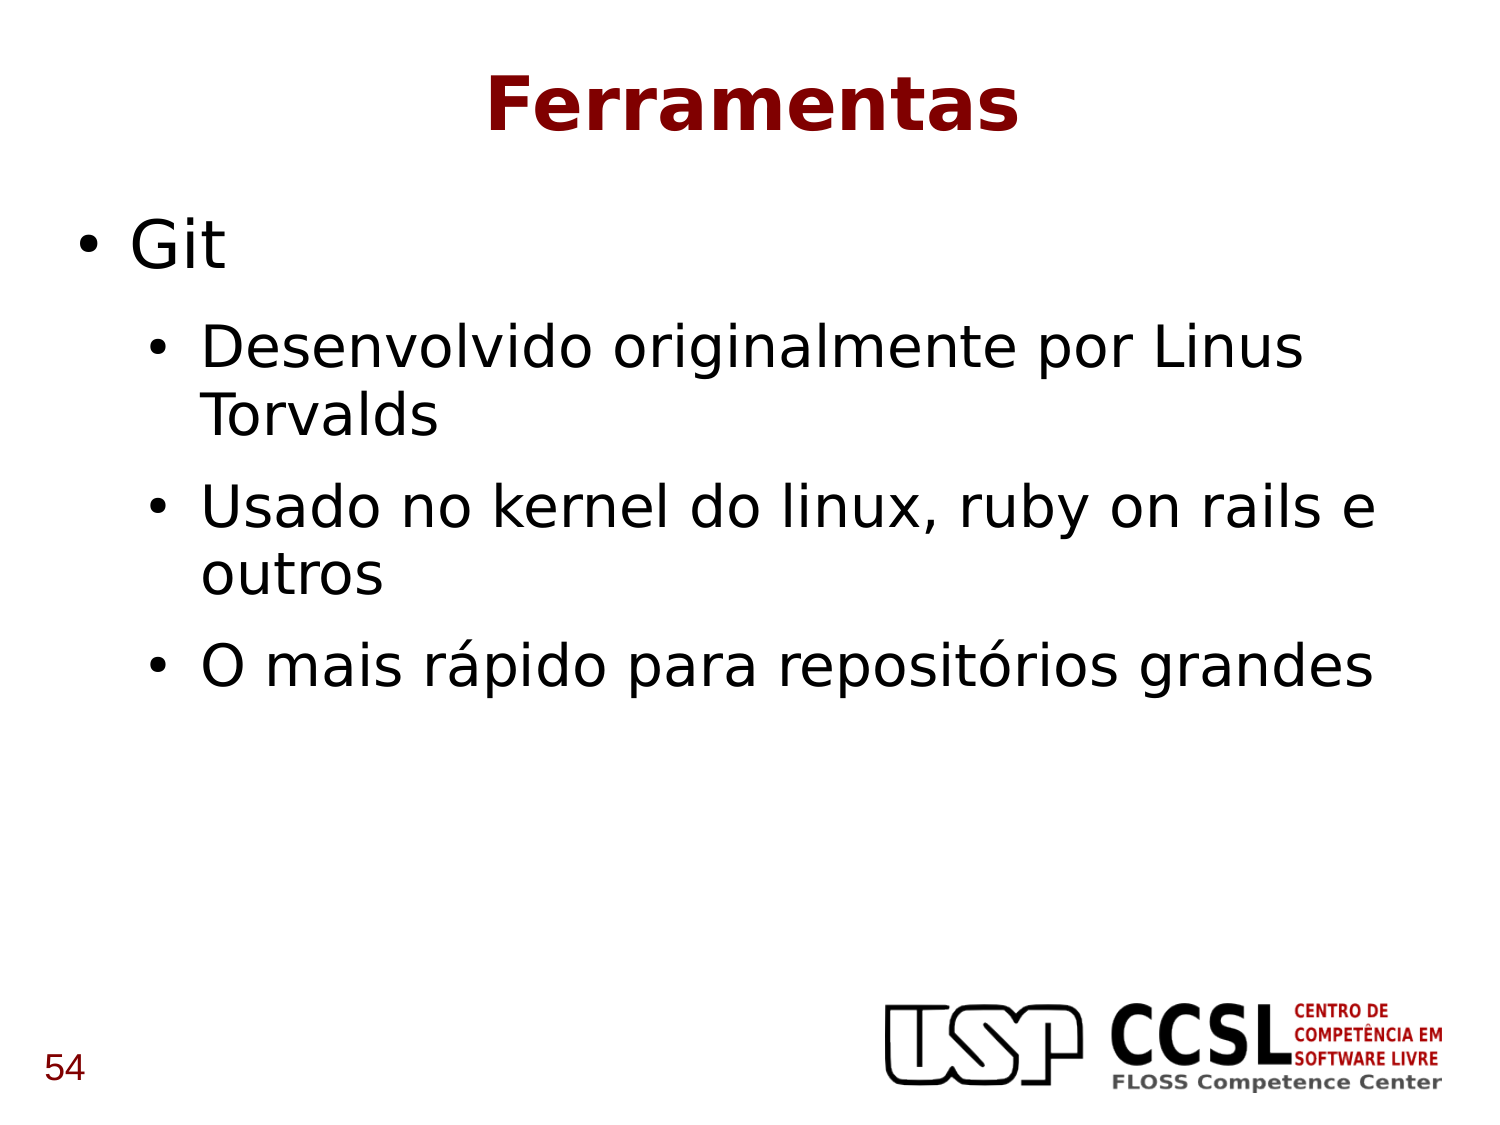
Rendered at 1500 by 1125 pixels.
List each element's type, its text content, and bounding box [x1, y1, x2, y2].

list Git Desenvolvido originalmente por Linus Torvalds Usado no kernel do linux, ruby on rails e outros O mais rápido para repositórios grandes [59, 206, 1447, 950]
title Ferramentas [59, 29, 1447, 180]
picture [885, 1003, 1442, 1093]
